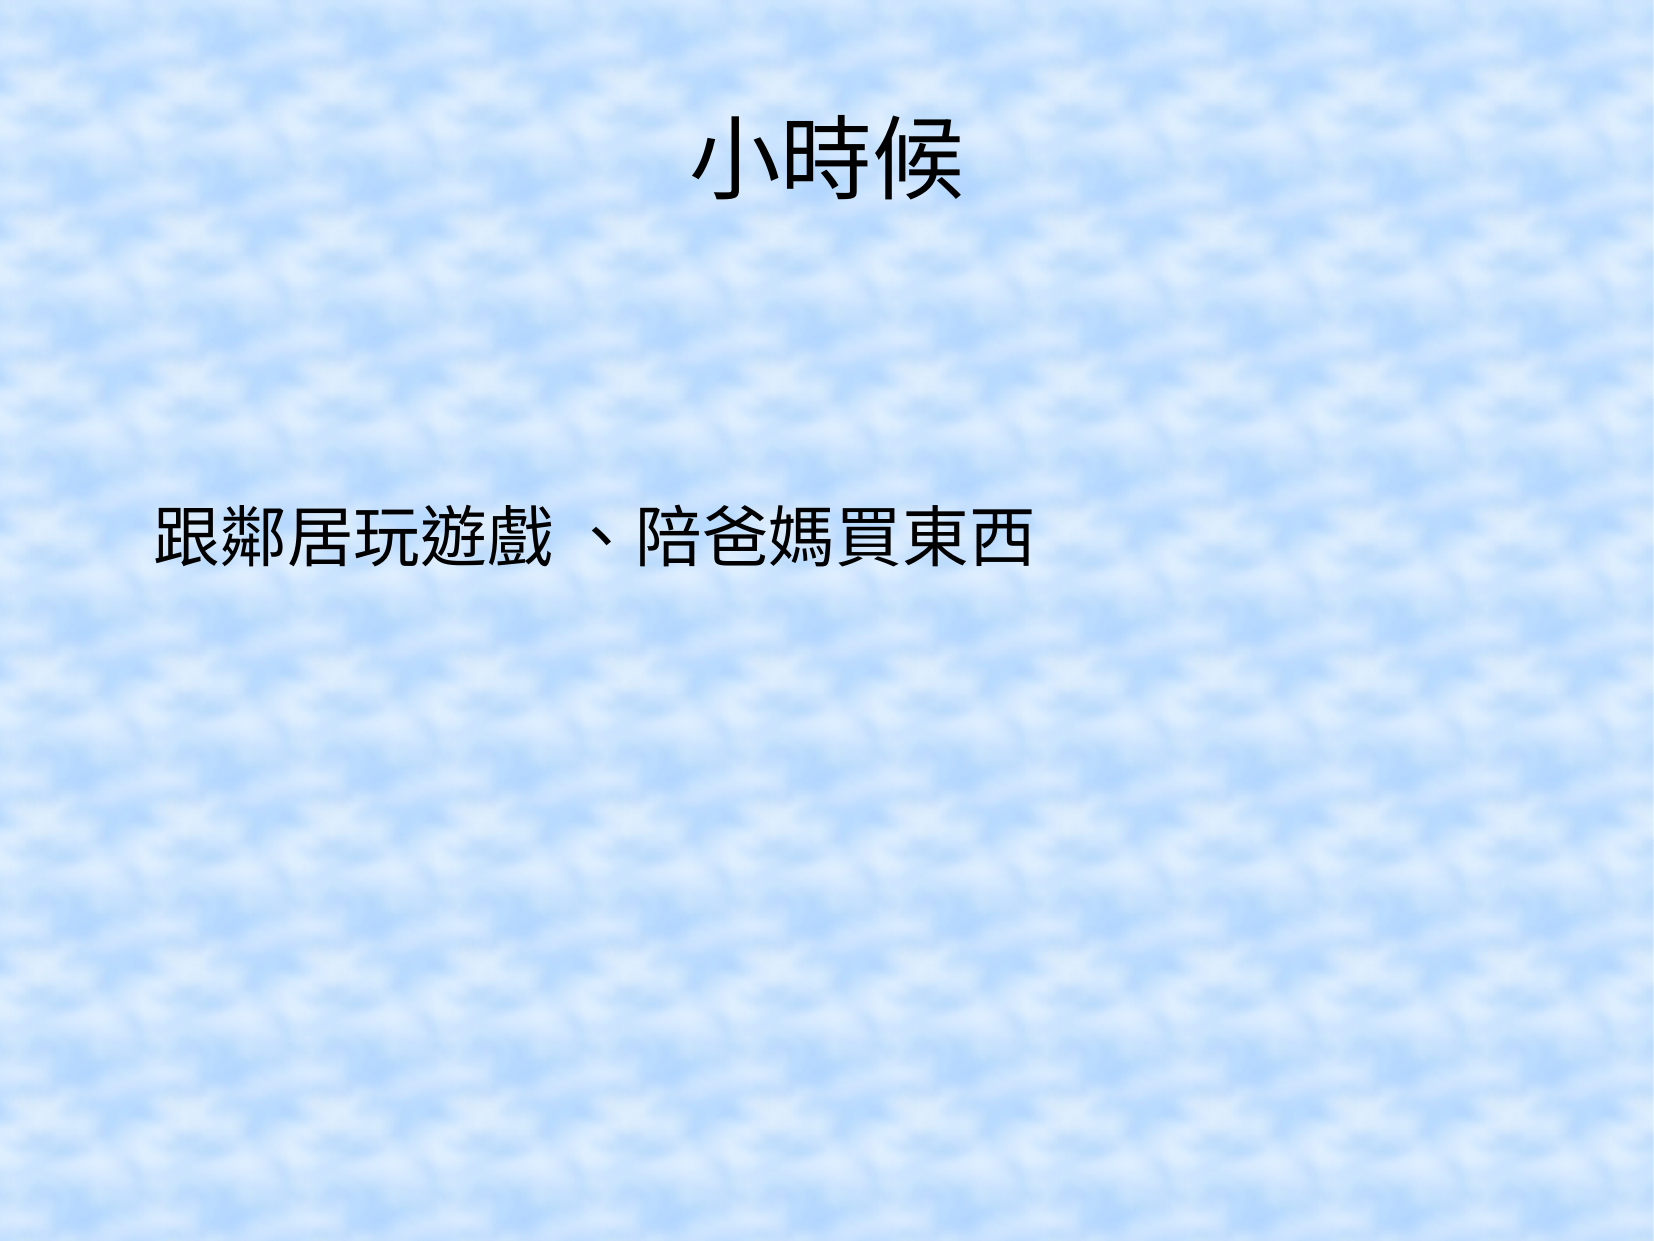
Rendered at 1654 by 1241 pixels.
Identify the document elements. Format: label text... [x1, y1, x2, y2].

title 小時候 [82, 49, 1571, 257]
list 跟鄰居玩遊戲 、陪爸媽買東西 [82, 290, 1571, 1010]
picture [0, 0, 1654, 1241]
